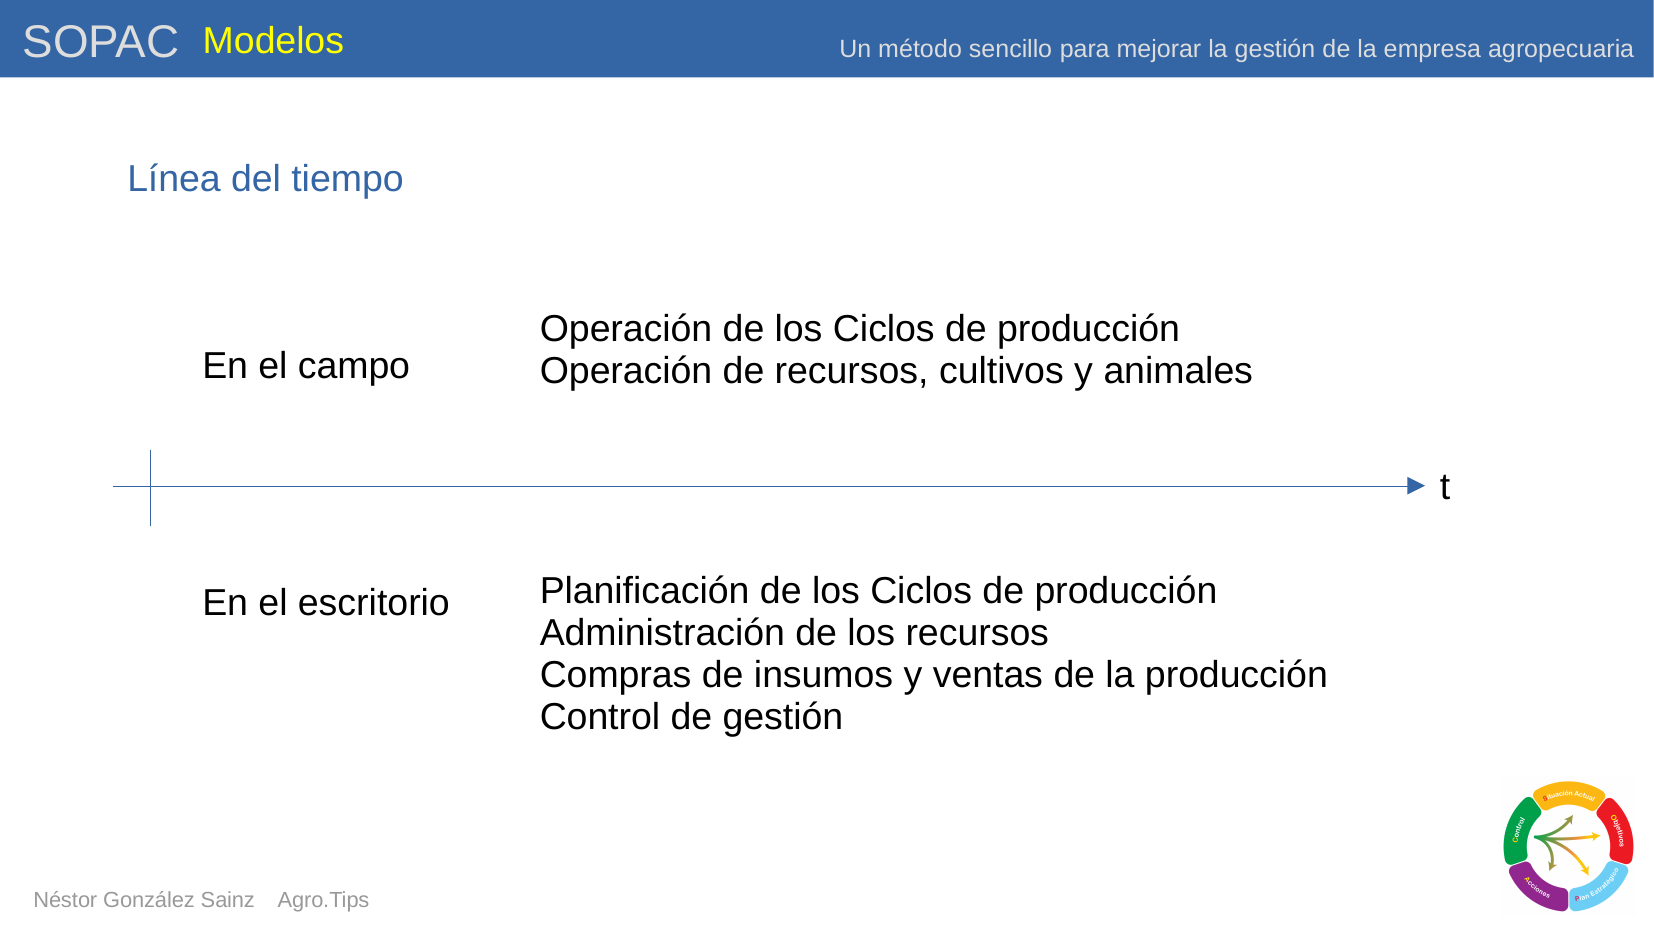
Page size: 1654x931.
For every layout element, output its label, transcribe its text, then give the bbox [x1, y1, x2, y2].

text_box Línea del tiempo [112, 150, 1051, 226]
text_box En el escritorio [187, 573, 525, 631]
text_box Modelos [187, 11, 488, 76]
text_box t [1425, 457, 1501, 515]
text_box Operación de los Ciclos de producción Operación de recursos, cultivos y animales [525, 300, 1313, 404]
text_box Planificación de los Ciclos de producción Administración de los recursos Compras de insumos y ventas de la producción Control de gestión [525, 562, 1351, 788]
picture [1500, 776, 1637, 917]
text_box En el campo [187, 337, 525, 395]
